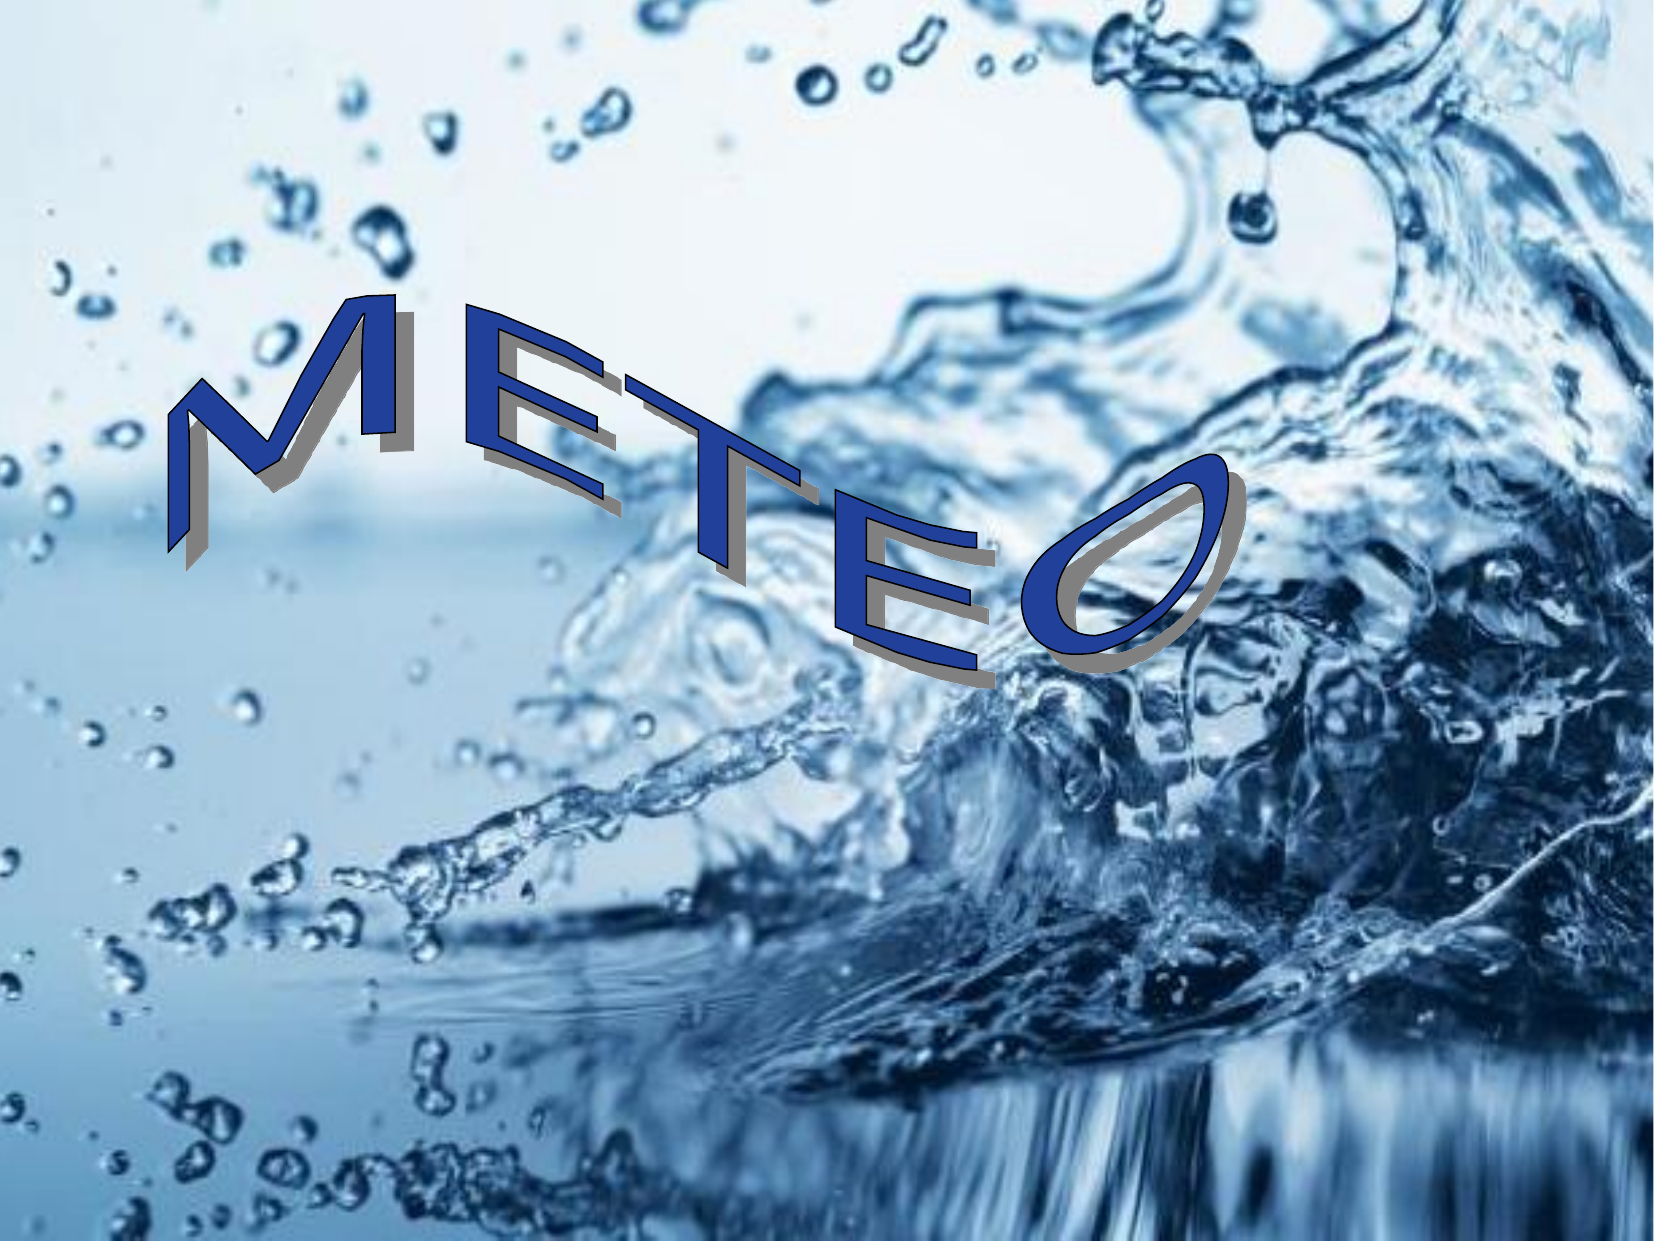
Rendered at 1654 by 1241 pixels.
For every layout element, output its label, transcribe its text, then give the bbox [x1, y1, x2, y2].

text_box METEO [625, 374, 800, 569]
text_box METEO [466, 304, 603, 500]
picture [0, 0, 1654, 1241]
text_box METEO [835, 489, 977, 671]
text_box METEO [168, 294, 396, 552]
text_box METEO [1021, 454, 1229, 655]
